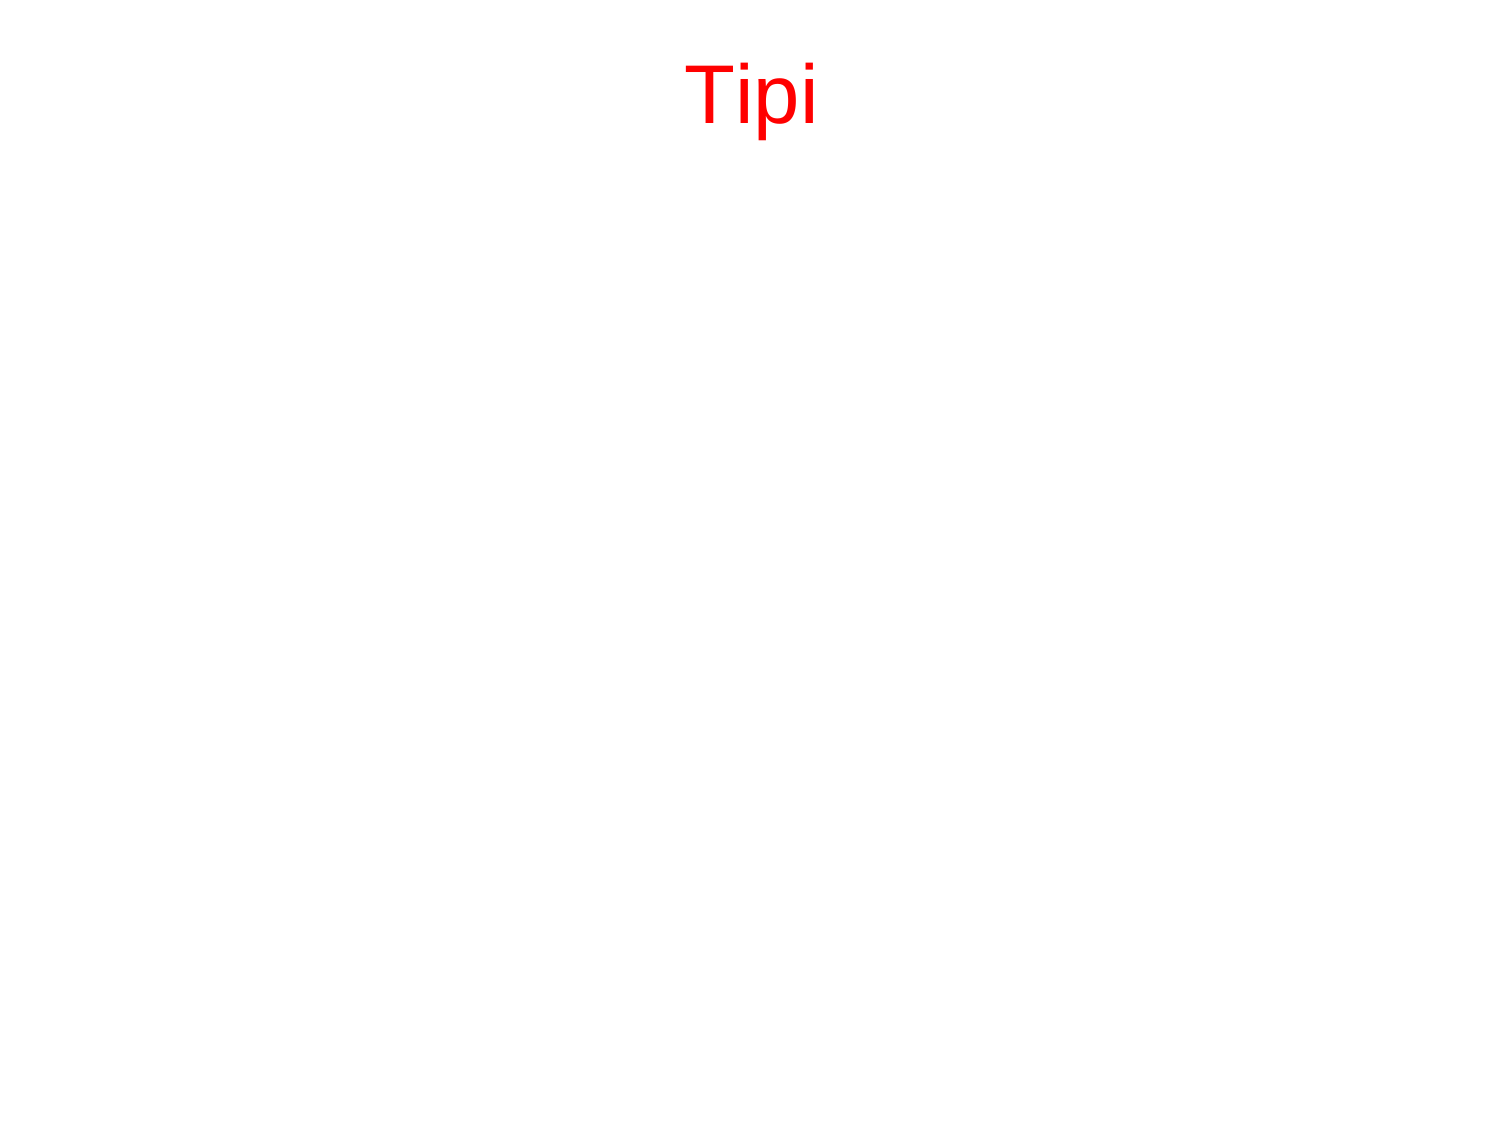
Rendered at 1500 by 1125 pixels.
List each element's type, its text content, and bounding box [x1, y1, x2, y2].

title Tipi [76, 30, 1427, 149]
